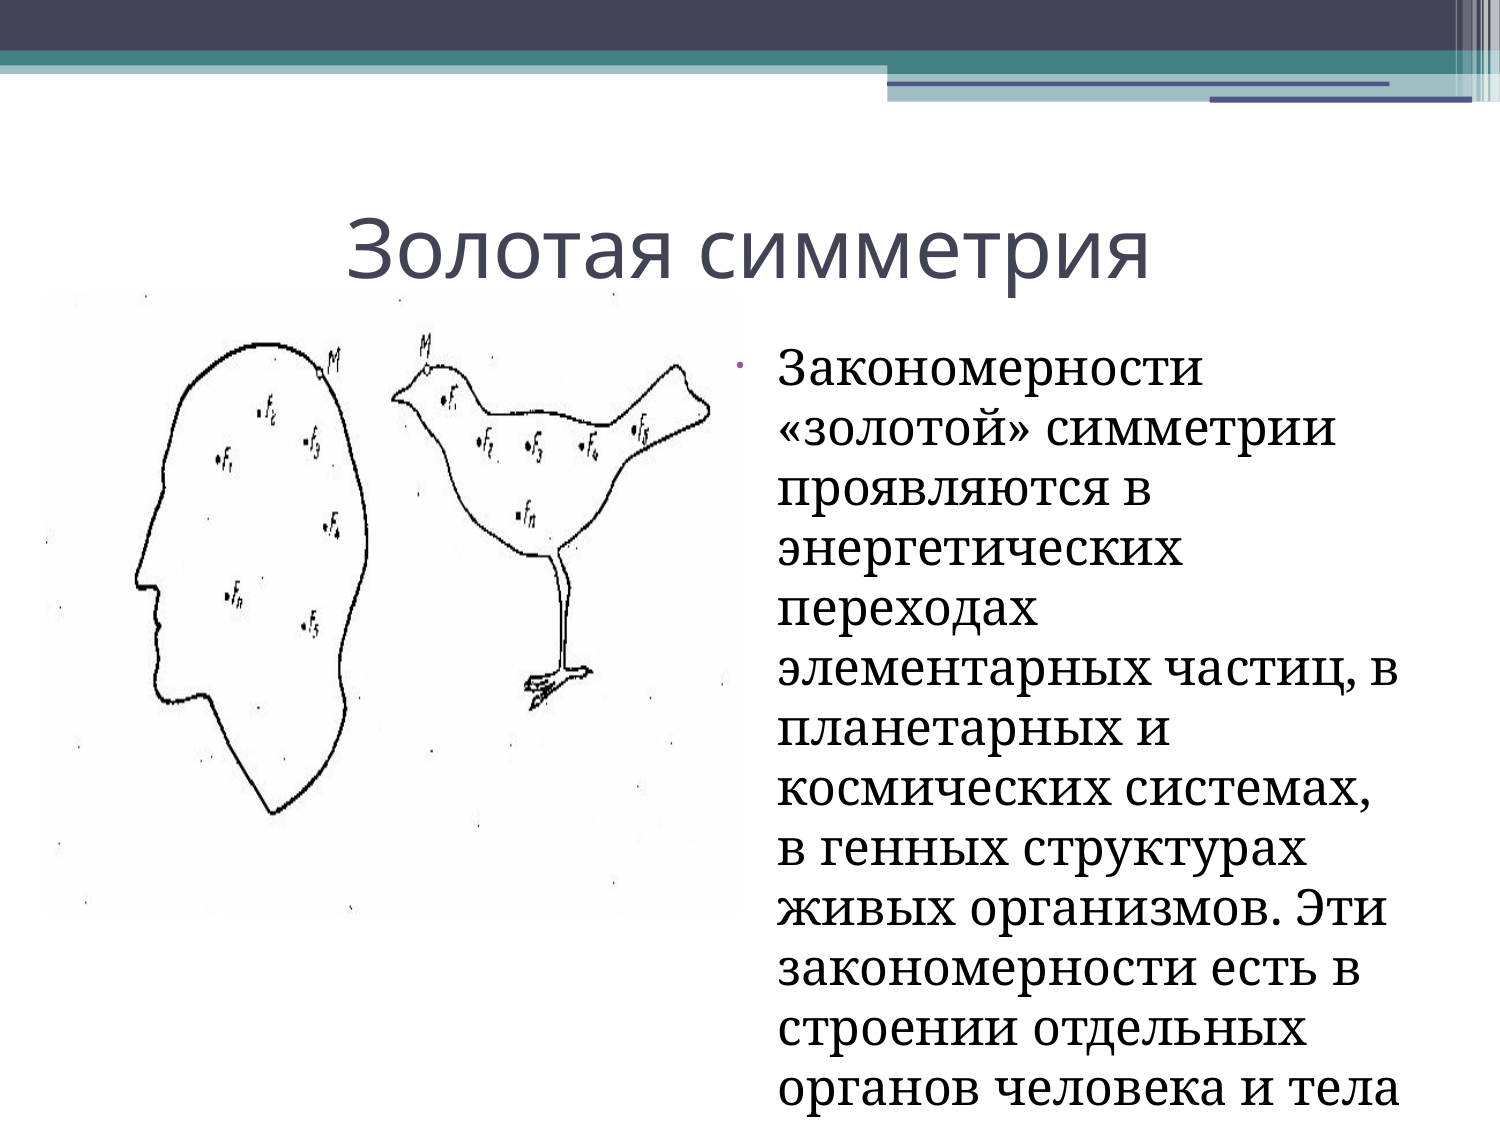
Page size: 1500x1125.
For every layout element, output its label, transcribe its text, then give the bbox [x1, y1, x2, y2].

title Золотая симметрия [75, 187, 1425, 328]
list Закономерности «золотой» симметрии проявляются в энергетических переходах элементарных частиц, в планетарных и космических системах, в генных структурах живых организмов. Эти закономерности есть в строении отдельных органов человека и тела в целом, а также проявляются в биоритмах, функционировании головного мозга и зрительного восприятия. [703, 328, 1425, 1112]
picture [46, 292, 739, 914]
